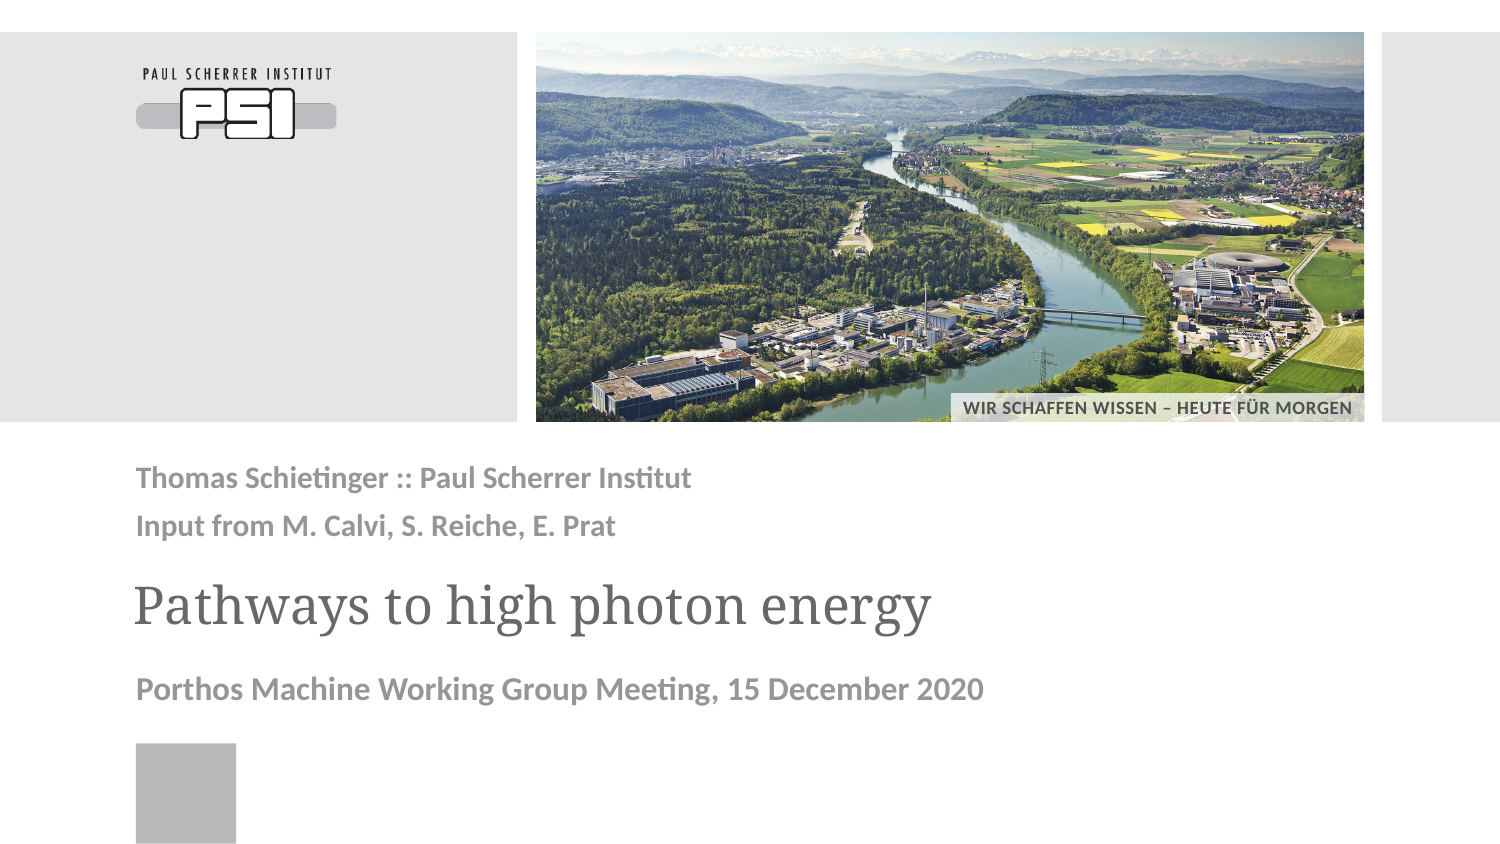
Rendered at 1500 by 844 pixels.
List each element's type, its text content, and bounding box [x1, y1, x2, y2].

title Pathways to high photon energy [133, 572, 1441, 659]
text_box Input from M. Calvi, S. Reiche, E. Prat [135, 501, 1441, 546]
list Porthos Machine Working Group Meeting, 15 December 2020 [135, 663, 1441, 712]
picture [539, 32, 1365, 422]
subtitle Thomas Schietinger :: Paul Scherrer Institut [135, 453, 1441, 499]
